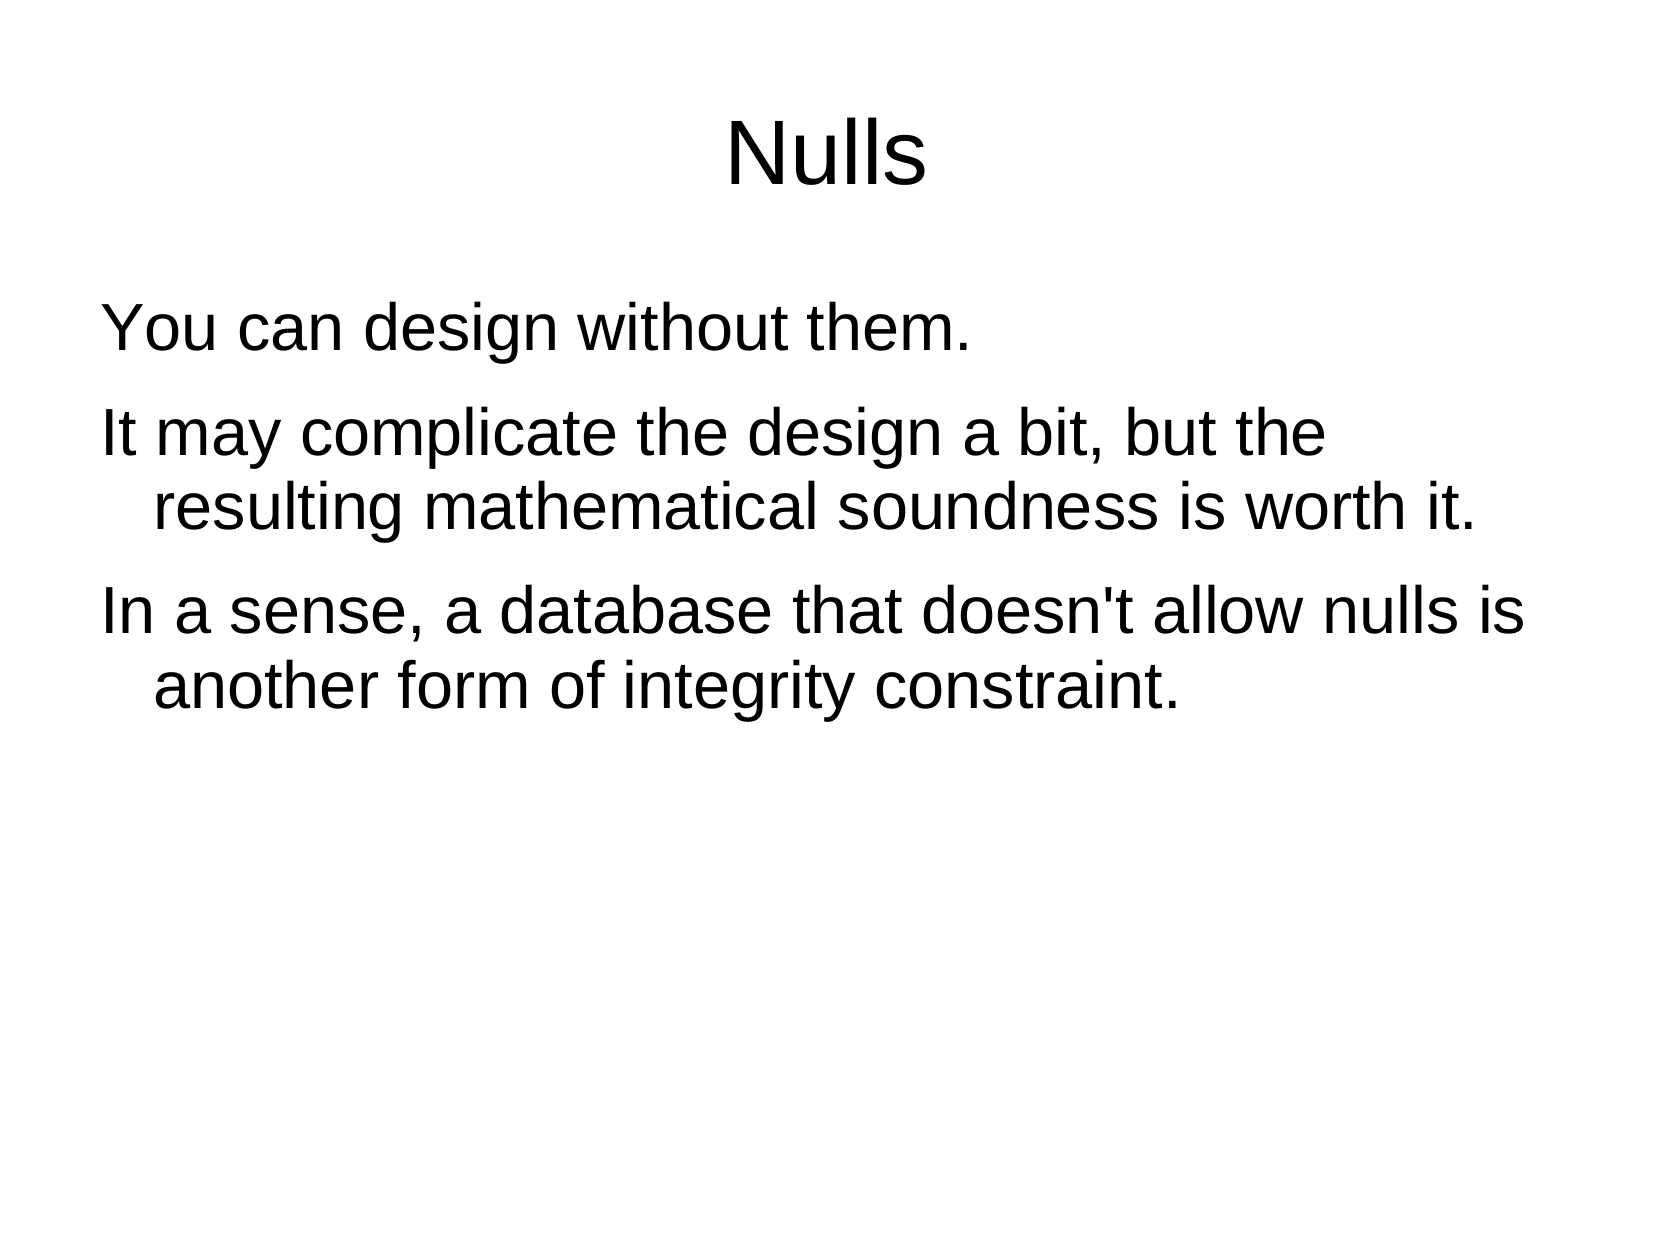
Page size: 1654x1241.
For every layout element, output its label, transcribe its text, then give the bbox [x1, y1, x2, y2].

title Nulls [82, 56, 1571, 250]
list You can design without them. It may complicate the design a bit, but the resulting mathematical soundness is worth it. In a sense, a database that doesn't allow nulls is another form of integrity constraint. [82, 290, 1571, 1094]
